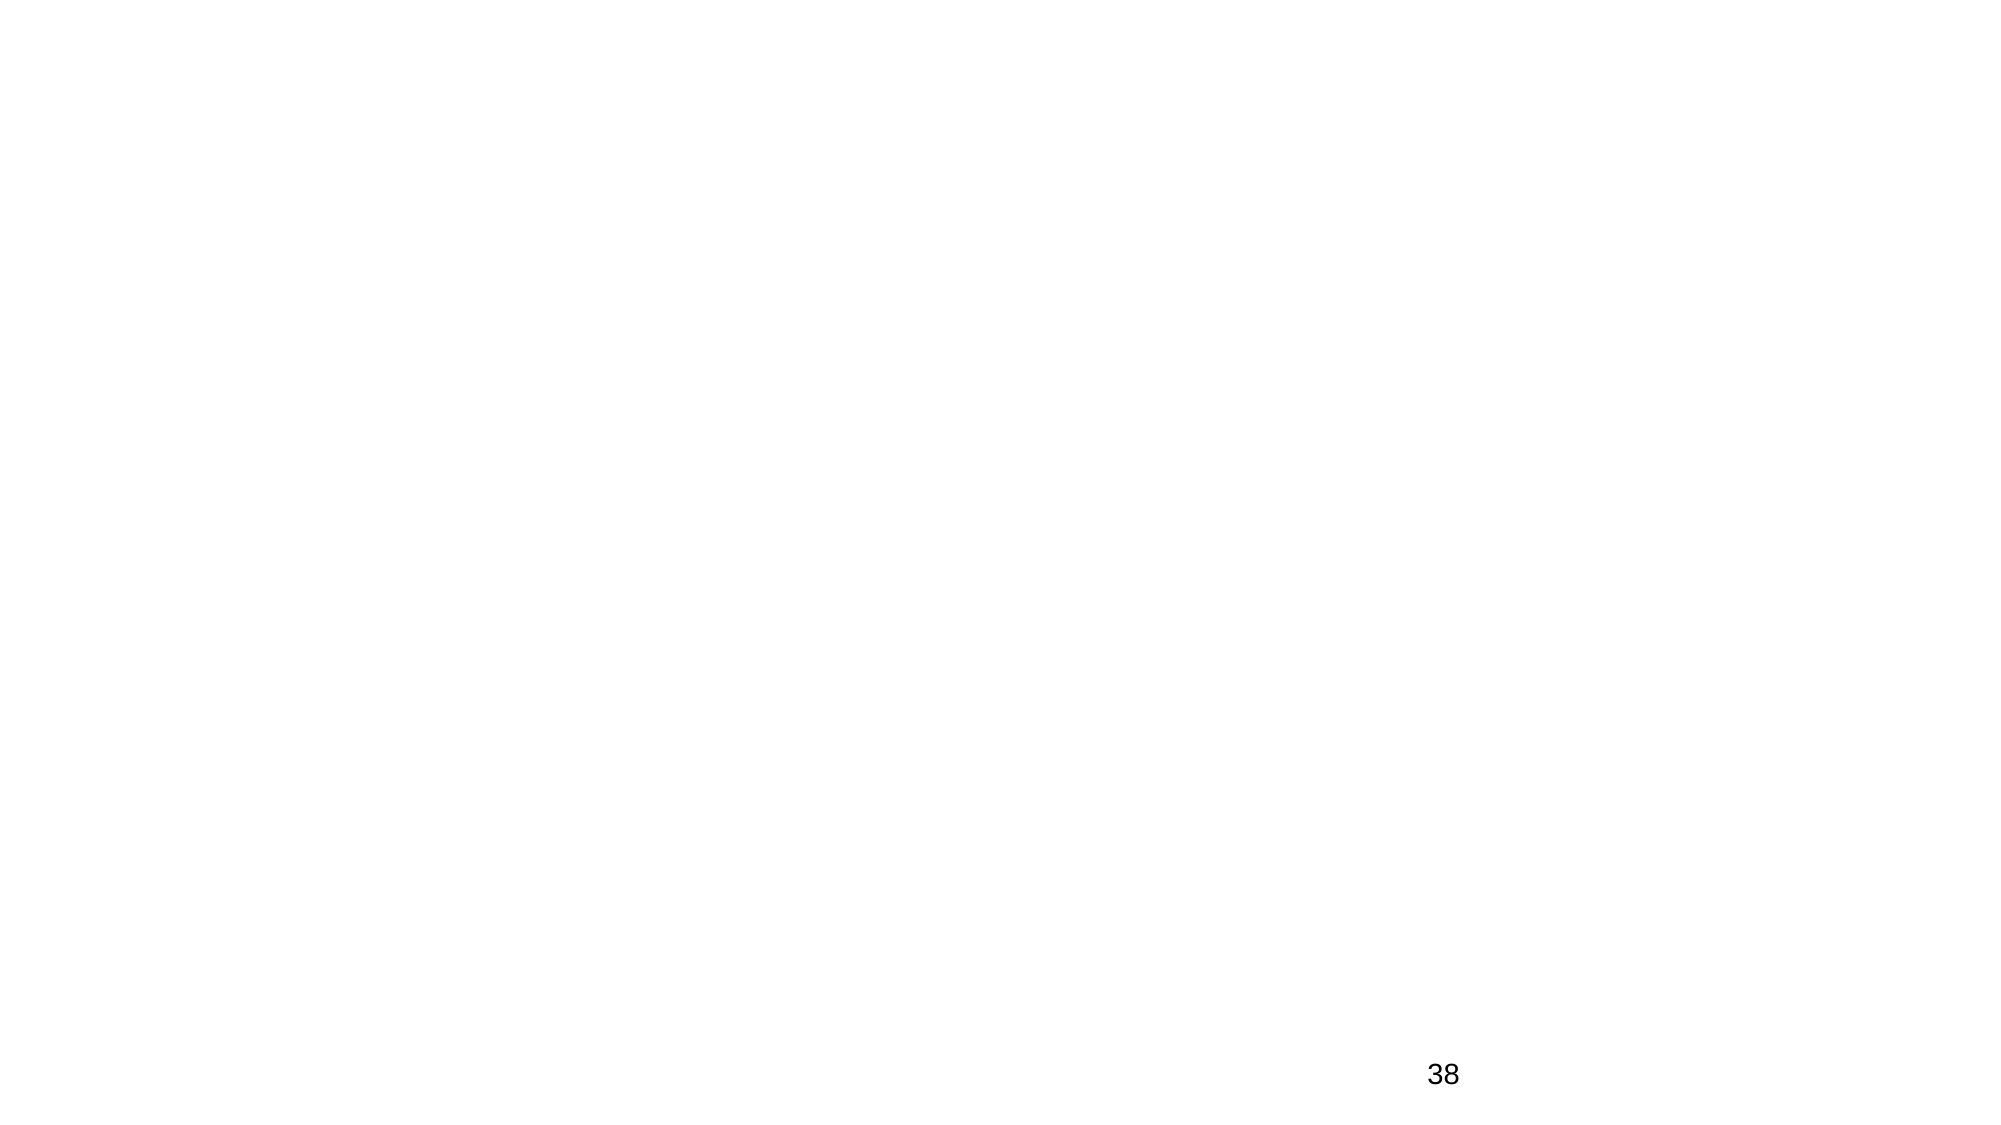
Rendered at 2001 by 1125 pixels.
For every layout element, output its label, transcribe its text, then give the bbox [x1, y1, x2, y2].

slide_number <numero> [1412, 1042, 1863, 1103]
